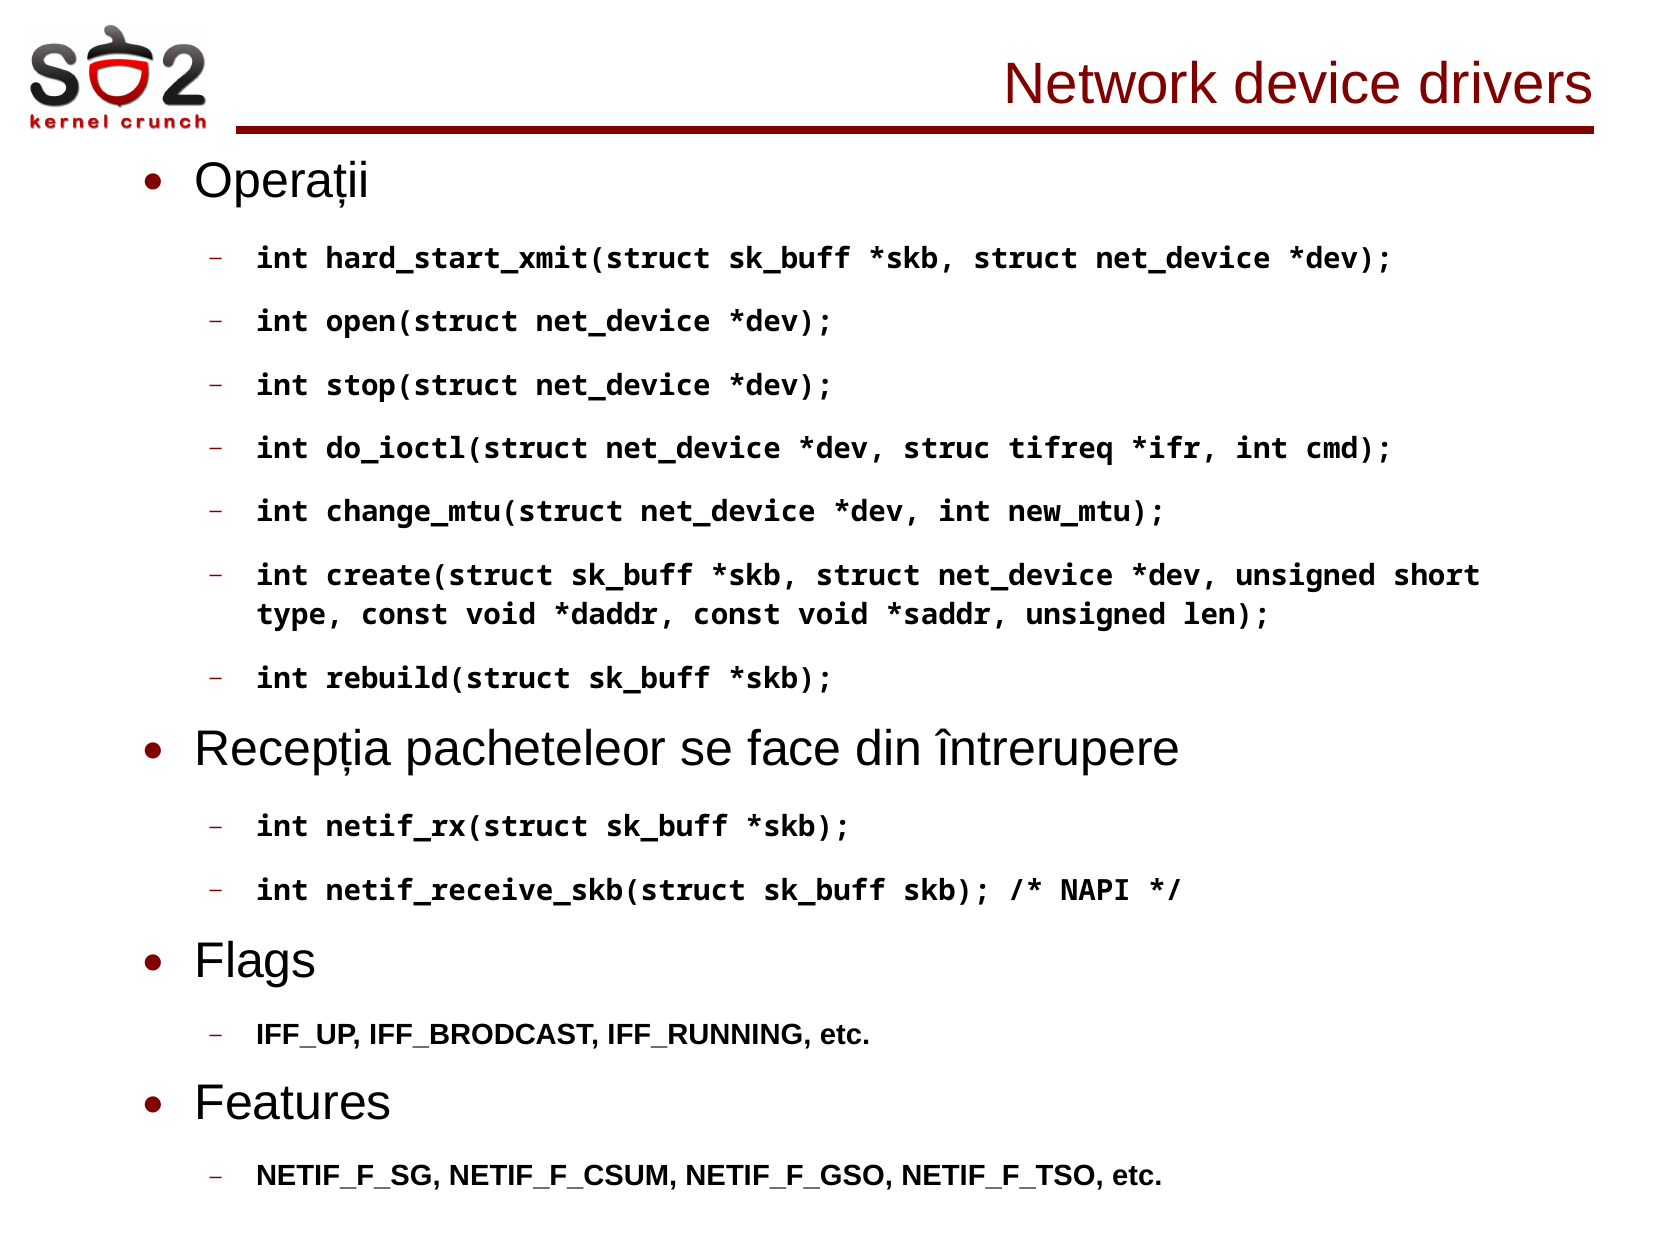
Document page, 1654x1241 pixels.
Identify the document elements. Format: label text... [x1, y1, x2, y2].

picture [29, 23, 207, 130]
title Network device drivers [236, 49, 1595, 119]
list Operații int hard_start_xmit(struct sk_buff *skb, struct net_device *dev); int open(struct net_device *dev); int stop(struct net_device *dev); int do_ioctl(struct net_device *dev, struc tifreq *ifr, int cmd); int change_mtu(struct net_device *dev, int new_mtu); int create(struct sk_buff *skb, struct net_device *dev, unsigned short type, const void *daddr, const void *saddr, unsigned len); int rebuild(struct sk_buff *skb); Recepția pacheteleor se face din întrerupere int netif_rx(struct sk_buff *skb); int netif_receive_skb(struct sk_buff skb); /* NAPI */ Flags IFF_UP, IFF_BRODCAST, IFF_RUNNING, etc. Features NETIF_F_SG, NETIF_F_CSUM, NETIF_F_GSO, NETIF_F_TSO, etc. [124, 111, 1566, 1233]
